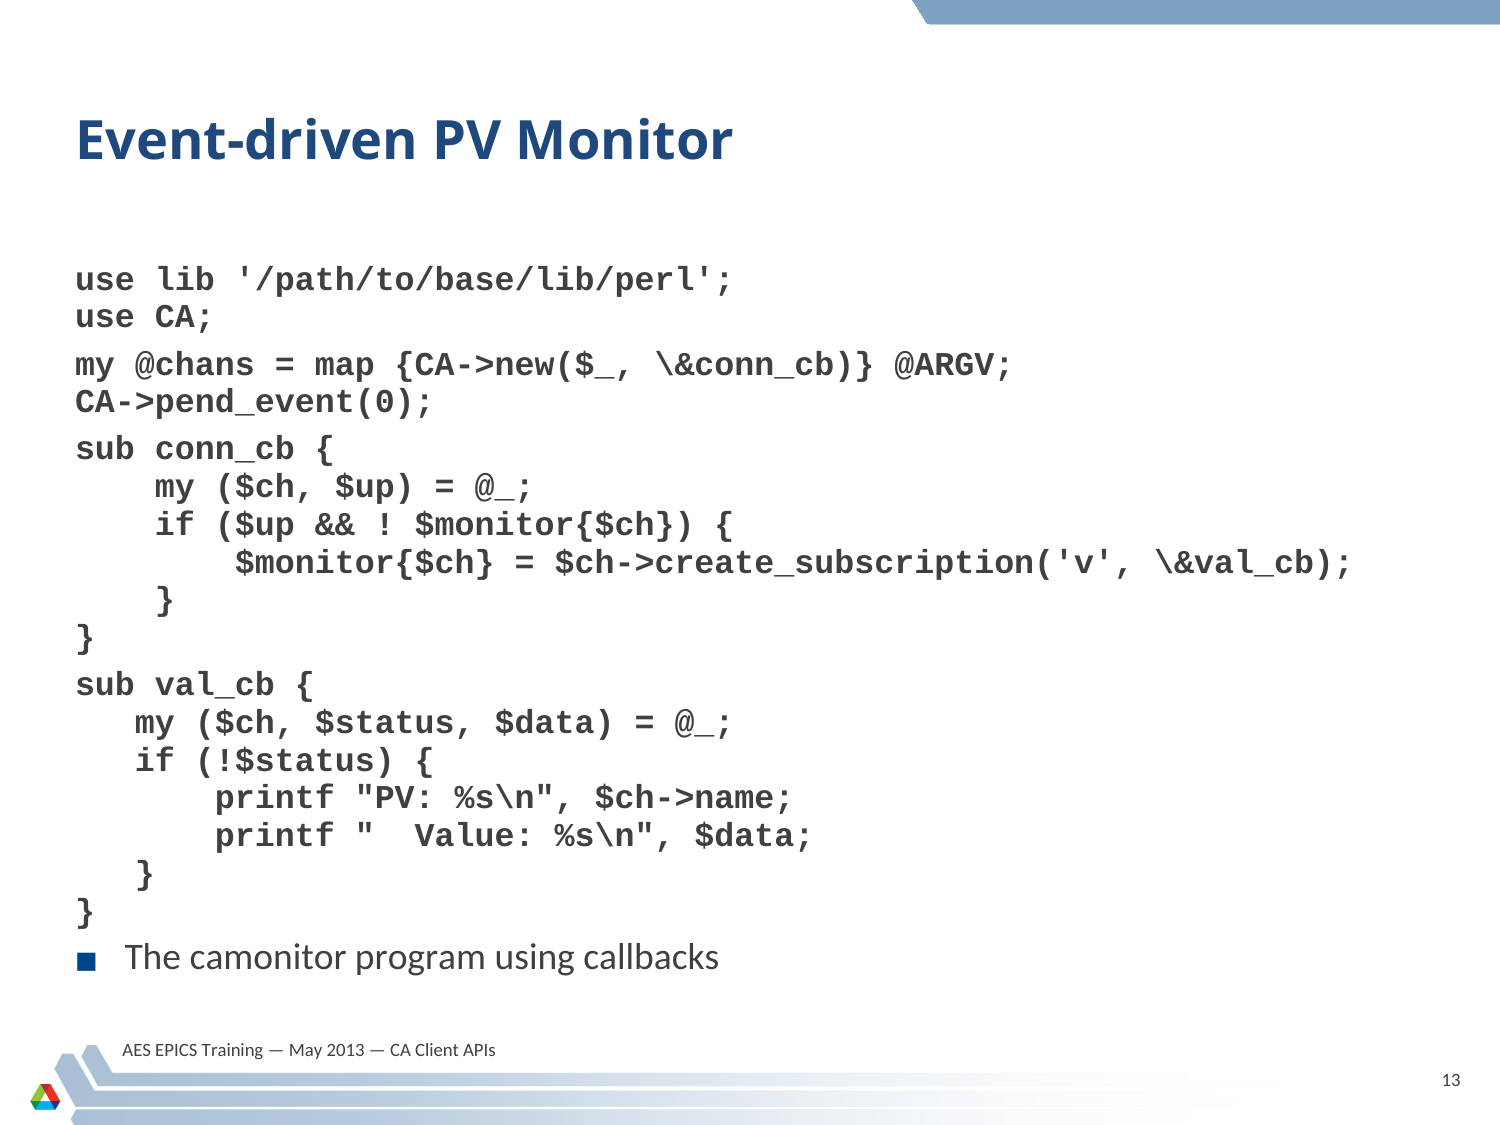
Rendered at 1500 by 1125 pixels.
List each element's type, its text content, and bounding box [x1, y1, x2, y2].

title Event-driven PV Monitor [75, 45, 1426, 233]
list use lib '/path/to/base/lib/perl'; use CA; my @chans = map {CA->new($_, \&conn_cb)} @ARGV; CA->pend_event(0); sub conn_cb { my ($ch, $up) = @_; if ($up && ! $monitor{$ch}) { $monitor{$ch} = $ch->create_subscription('v', \&val_cb); } } sub val_cb { my ($ch, $status, $data) = @_; if (!$status) { printf "PV: %s\n", $ch->name; printf " Value: %s\n", $data; } } The camonitor program using callbacks [75, 262, 1426, 991]
picture [0, 0, 1500, 26]
picture [0, 1037, 1500, 1125]
